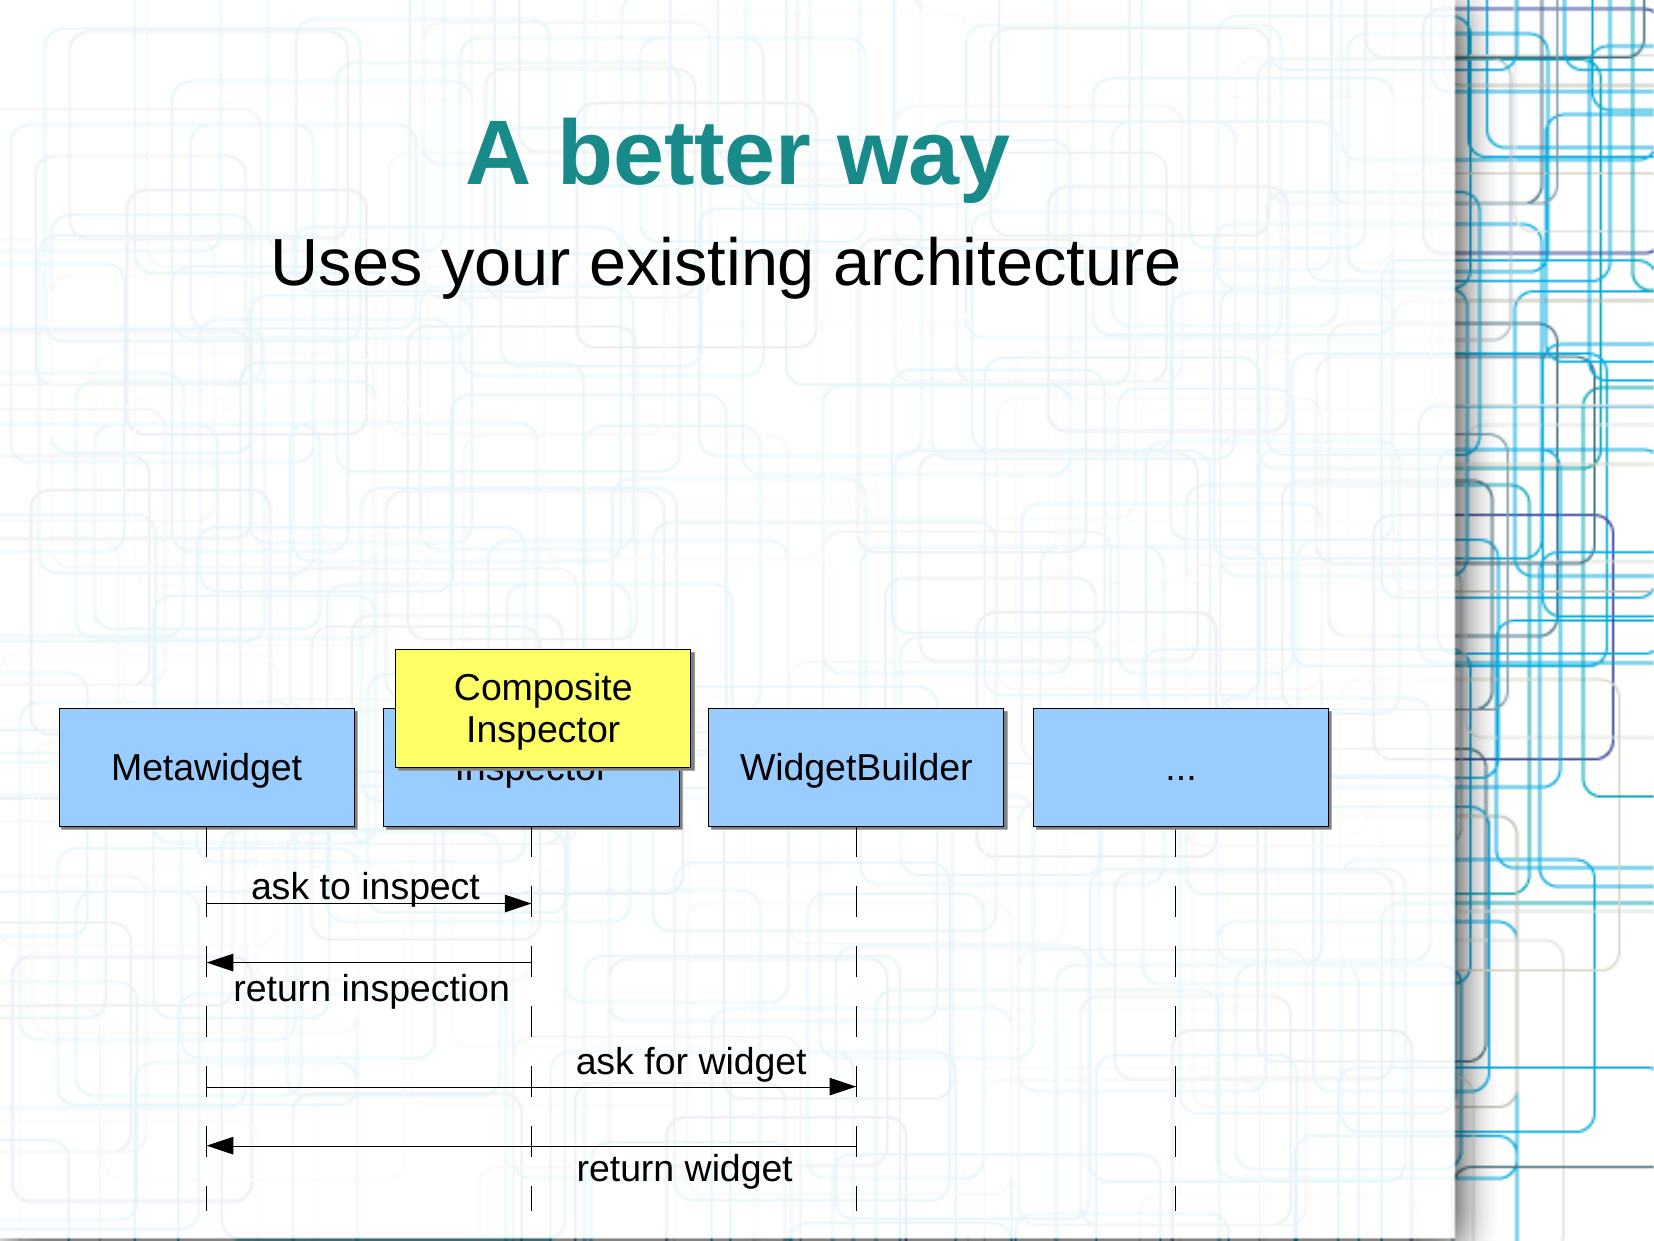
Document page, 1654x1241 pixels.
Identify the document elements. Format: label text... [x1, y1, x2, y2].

text_box Metawidget [59, 708, 355, 827]
text_box Uses your existing architecture [29, 218, 1424, 308]
text_box ask for widget [561, 1033, 821, 1091]
title A better way [59, 56, 1418, 218]
picture [0, 0, 1654, 1241]
text_box return inspection [218, 960, 525, 1018]
text_box Inspector [383, 708, 680, 827]
text_box WidgetBuilder [708, 708, 1004, 827]
text_box return widget [561, 1139, 808, 1197]
text_box ask to inspect [236, 858, 495, 916]
text_box ... [1033, 708, 1329, 827]
text_box Composite Inspector [395, 649, 691, 768]
